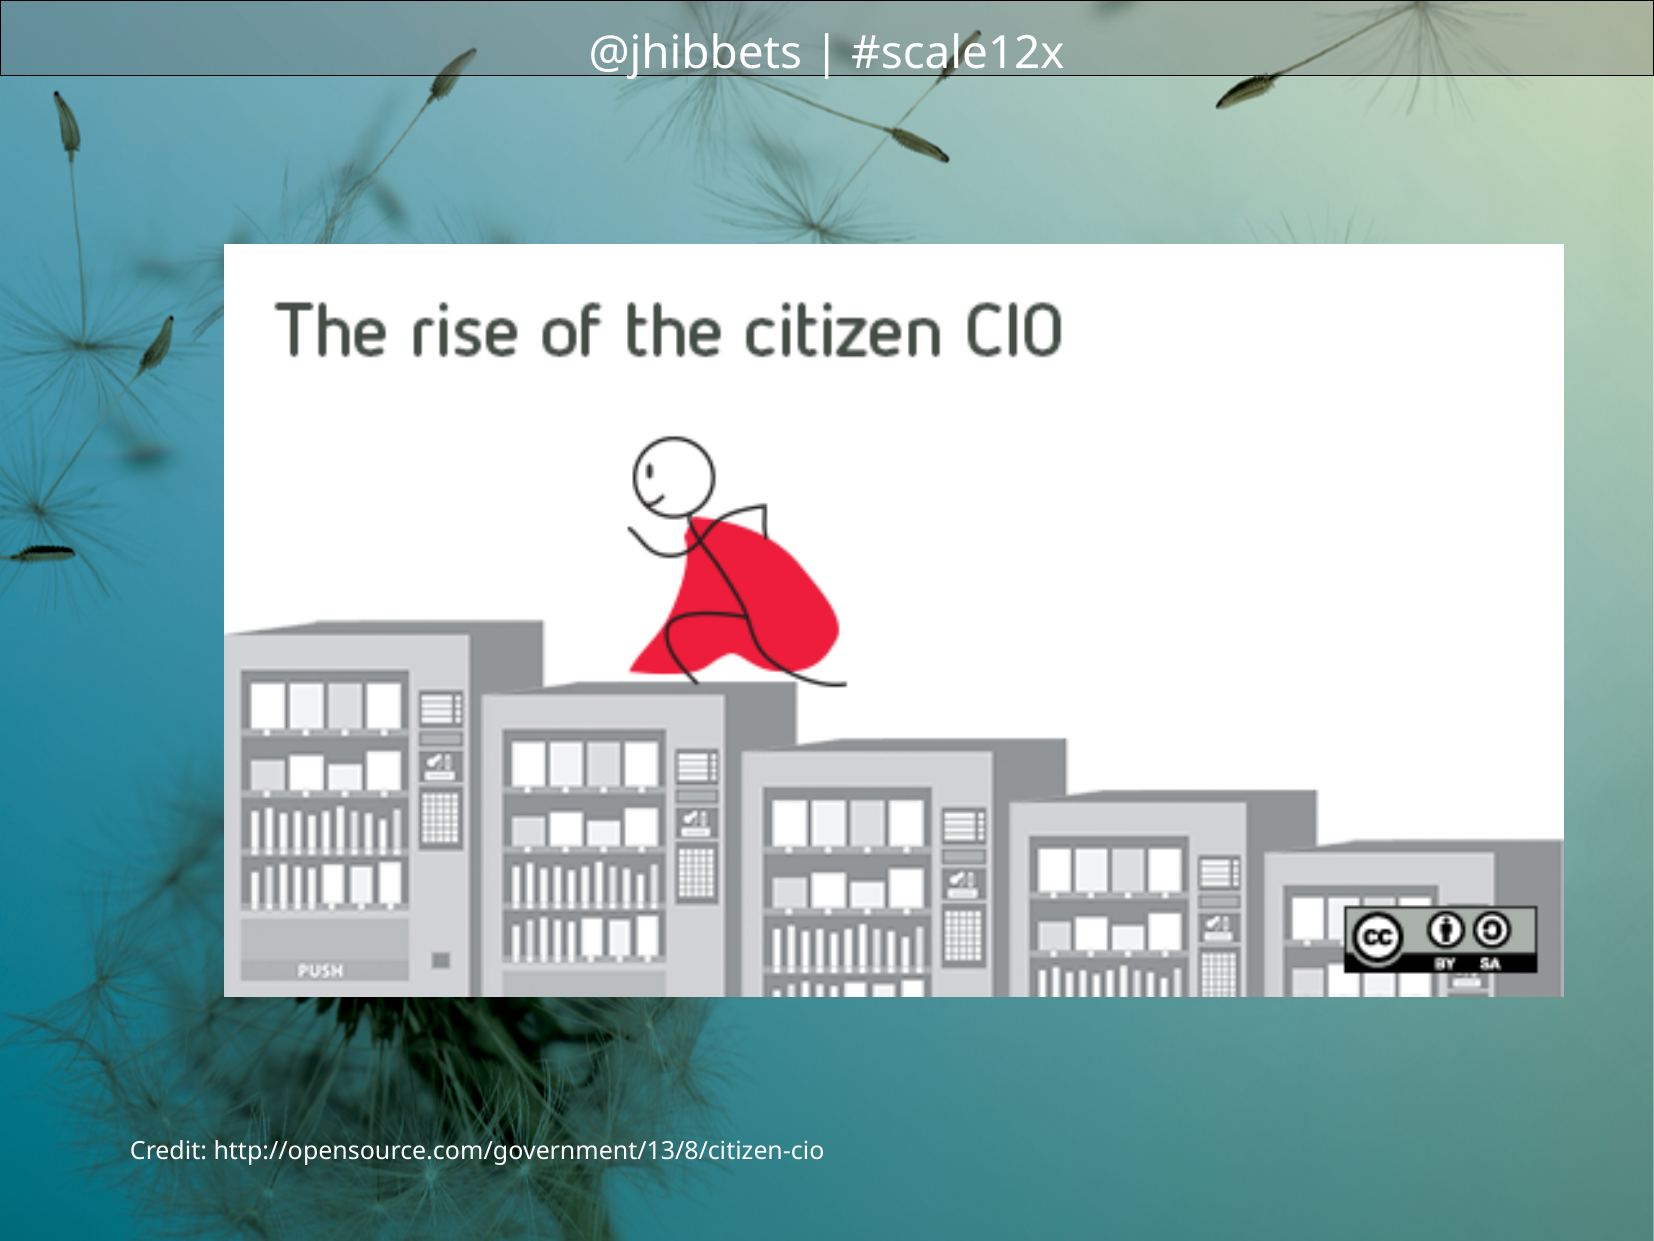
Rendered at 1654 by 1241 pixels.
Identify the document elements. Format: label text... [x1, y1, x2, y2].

picture [0, 76, 1654, 1241]
text_box Credit: http://opensource.com/government/13/8/citizen-cio [115, 1125, 842, 1168]
